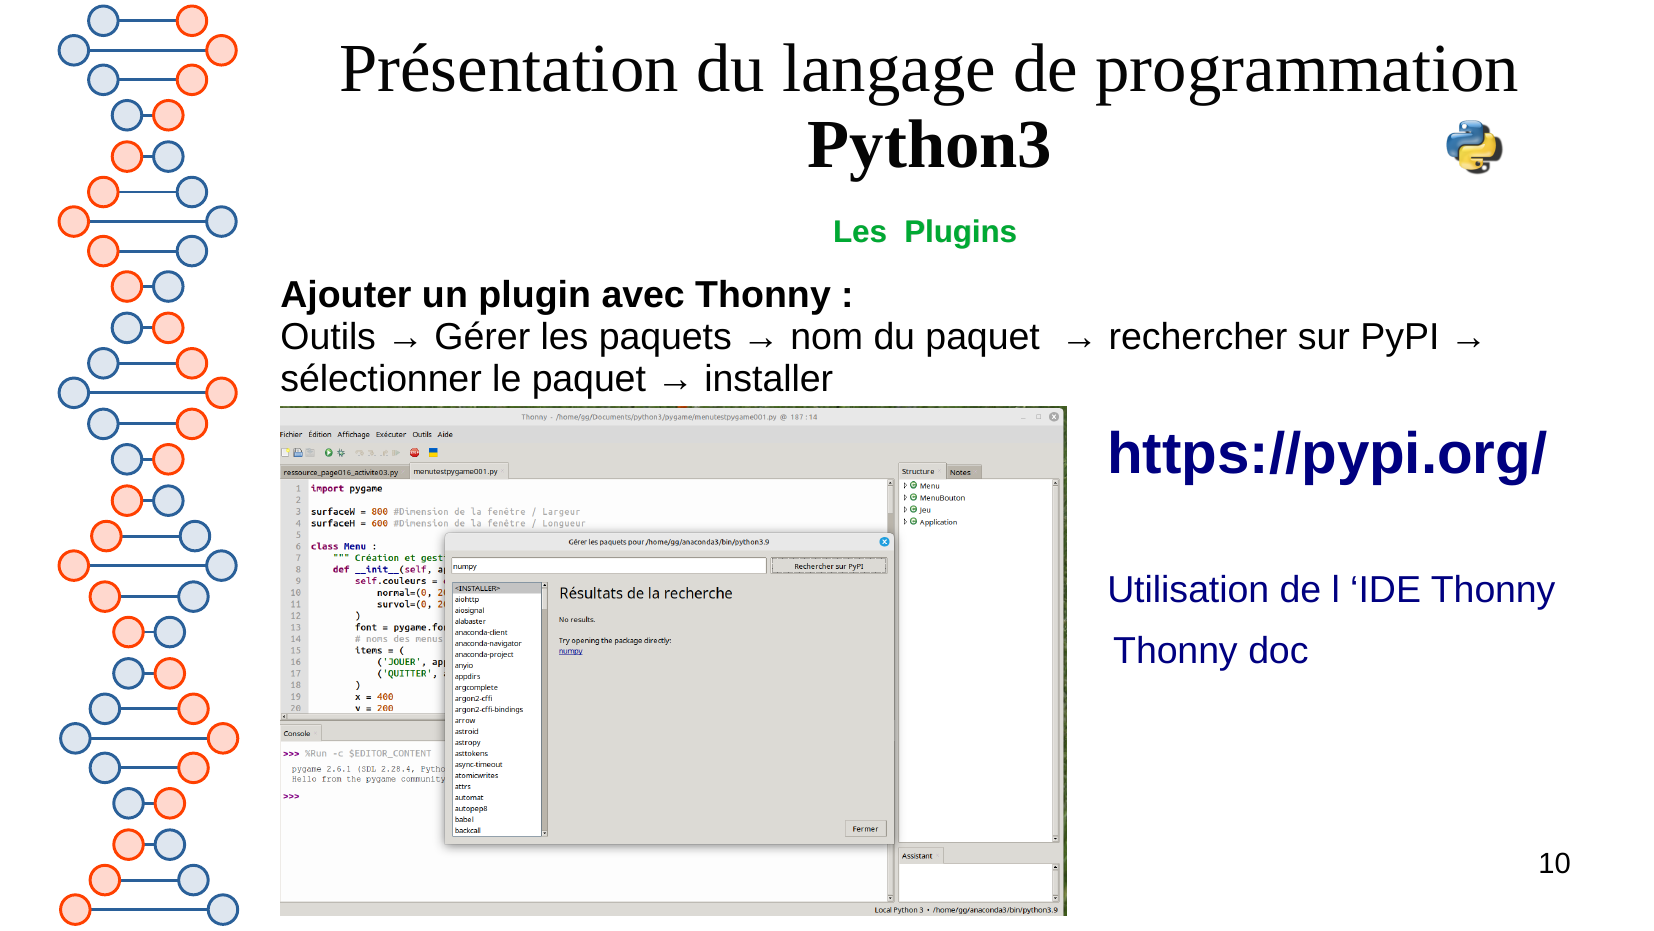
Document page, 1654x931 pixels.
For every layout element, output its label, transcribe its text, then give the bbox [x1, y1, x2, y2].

text_box https://pypi.org/ [1092, 413, 1565, 502]
text_box Les Plugins [818, 206, 1034, 257]
picture [280, 407, 1067, 916]
picture [1443, 118, 1506, 176]
text_box Ajouter un plugin avec Thonny : Outils → Gérer les paquets → nom du paquet → rechercher sur PyPI → sélectionner le paquet → installer [265, 265, 1625, 407]
text_box Thonny doc [1098, 622, 1512, 680]
text_box Utilisation de l ‘IDE Thonny [1092, 561, 1595, 618]
title Présentation du langage de programmation Python3 [265, 29, 1595, 184]
